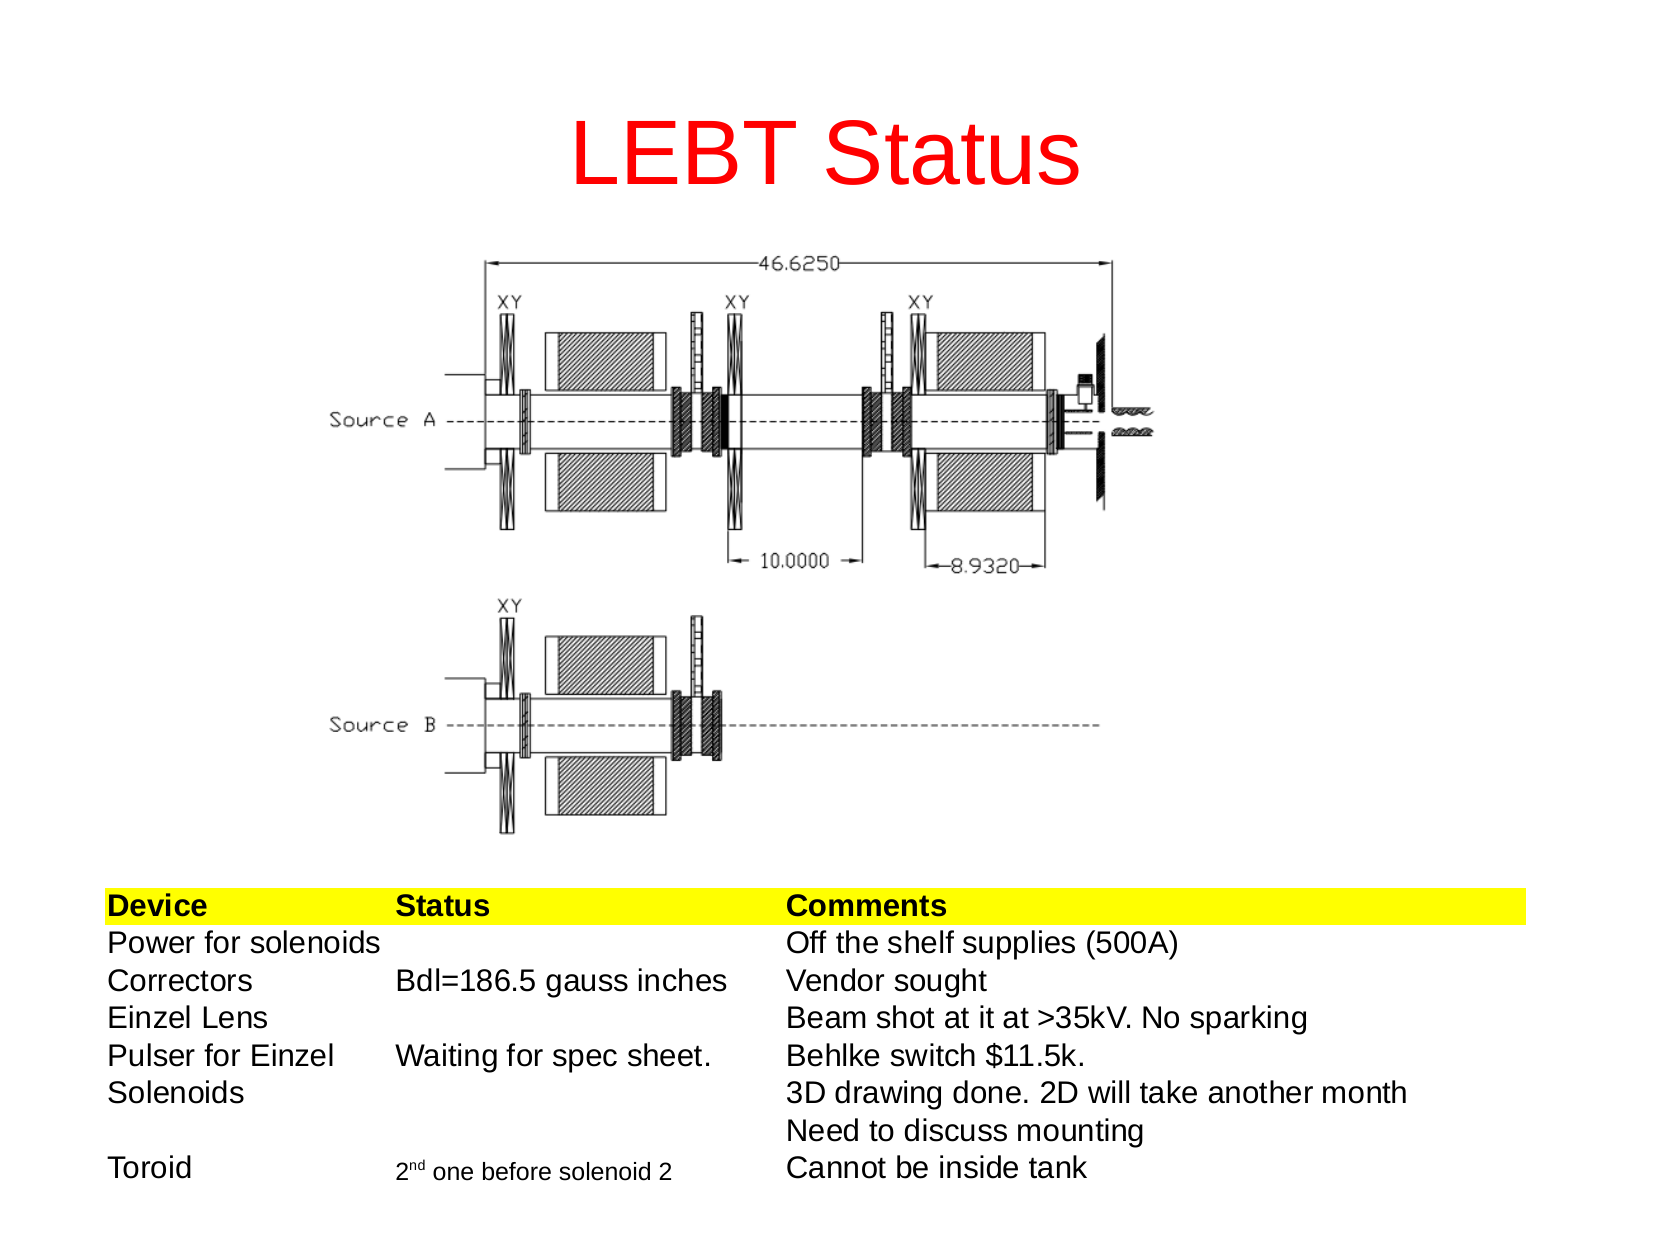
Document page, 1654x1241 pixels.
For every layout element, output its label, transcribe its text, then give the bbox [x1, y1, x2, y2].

chart [105, 887, 1529, 1191]
picture [285, 222, 1246, 856]
title LEBT Status [82, 49, 1571, 257]
